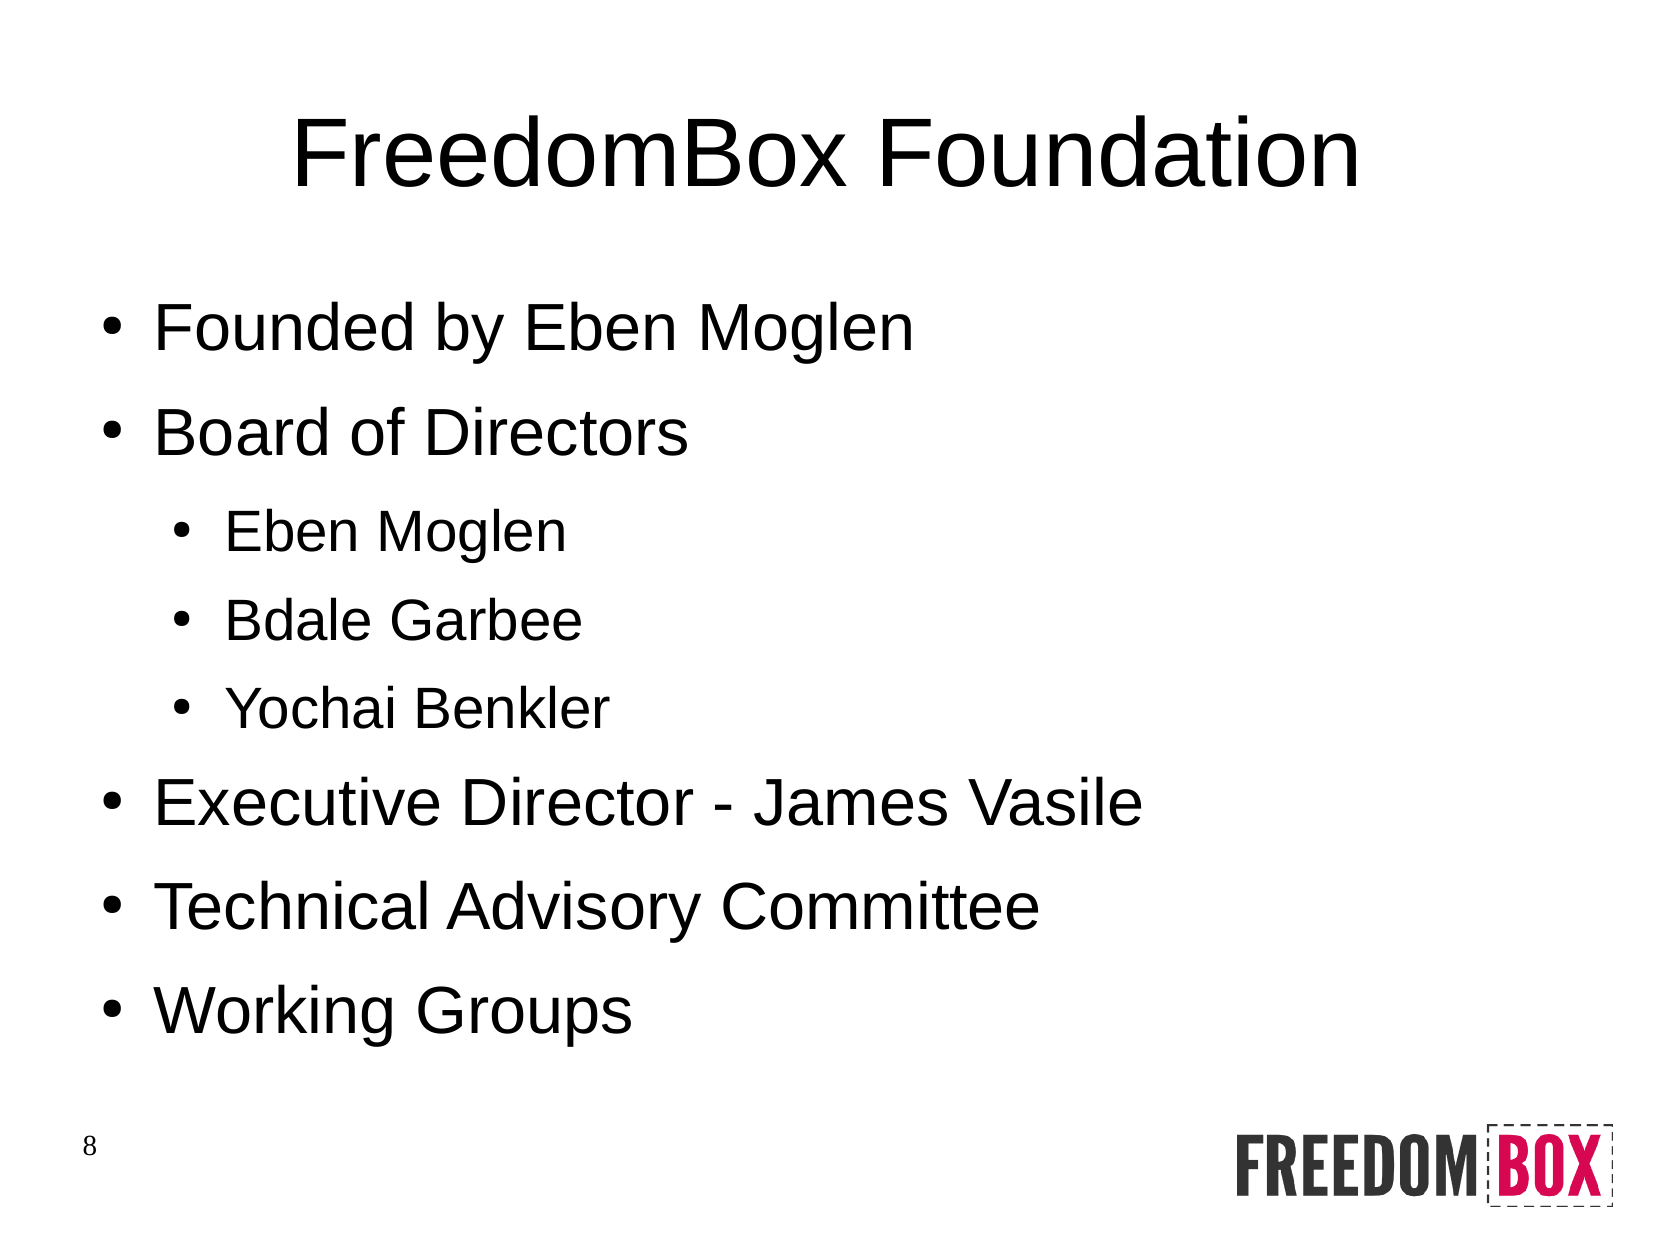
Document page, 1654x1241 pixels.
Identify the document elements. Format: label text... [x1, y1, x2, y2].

list Founded by Eben Moglen Board of Directors Eben Moglen Bdale Garbee Yochai Benkler Executive Director - James Vasile Technical Advisory Committee Working Groups [82, 290, 1571, 1109]
picture [1237, 1124, 1613, 1207]
title FreedomBox Foundation [82, 49, 1571, 257]
